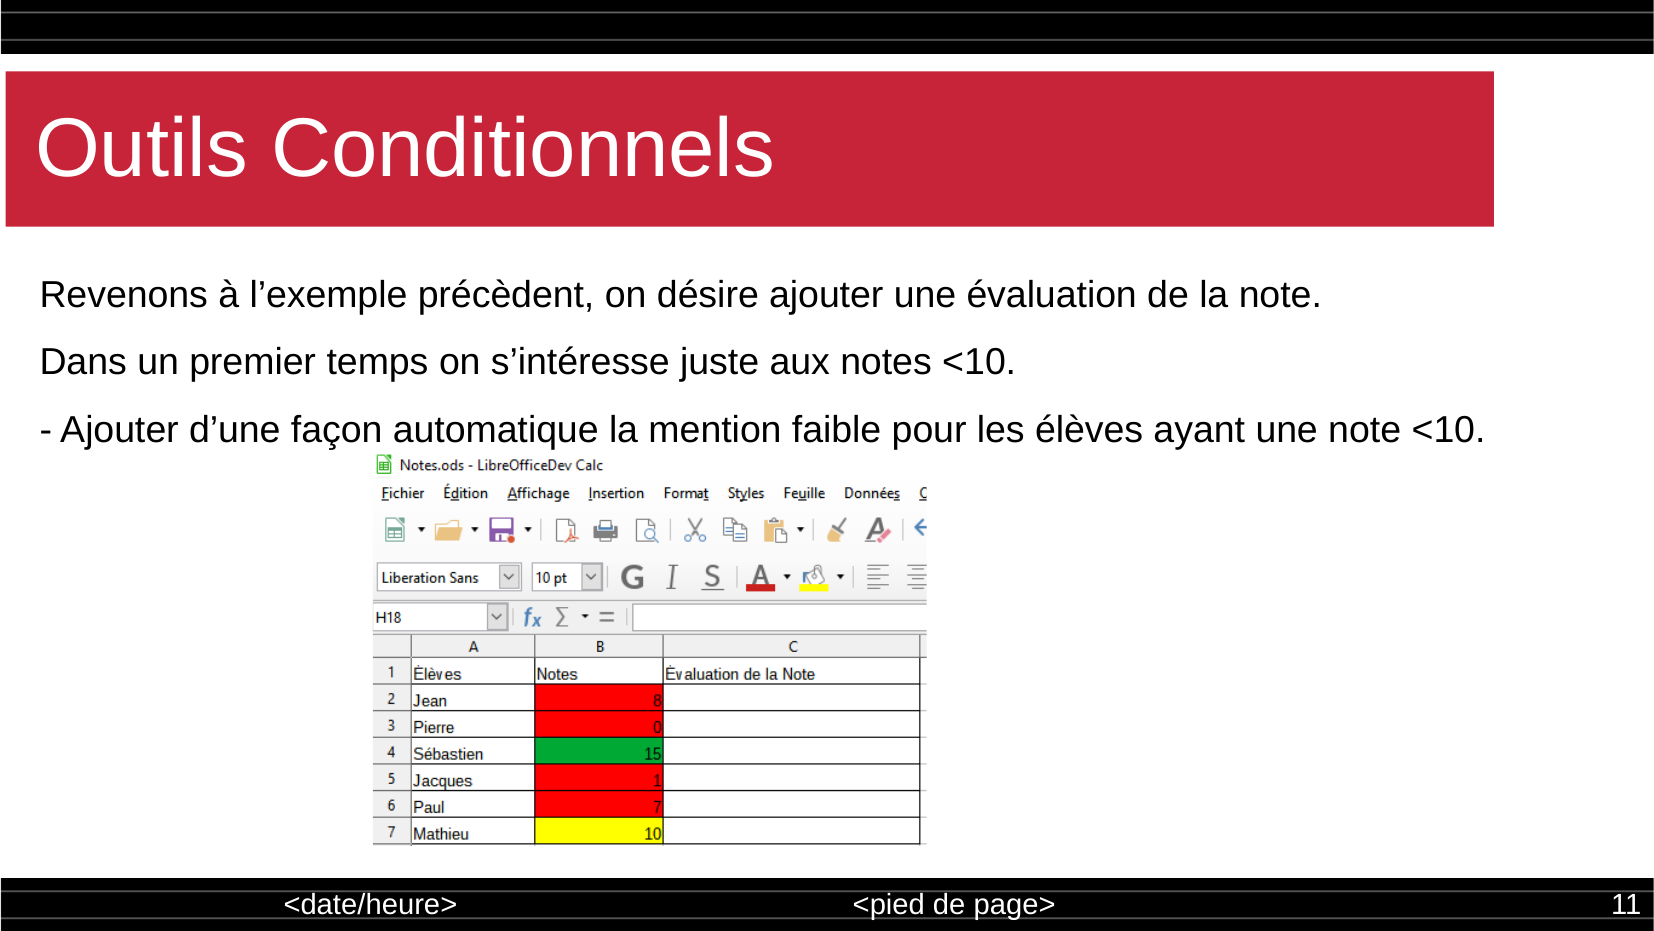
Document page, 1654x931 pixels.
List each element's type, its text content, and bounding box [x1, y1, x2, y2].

picture [0, 0, 1654, 54]
text_box Outils Conditionnels [5, 71, 1494, 227]
text_box Revenons à l’exemple précèdent, on désire ajouter une évaluation de la note. Dans un premier temps on s’intéresse juste aux notes <10. - Ajouter d’une façon automatique la mention faible pour les élèves ayant une note <10. [24, 239, 1546, 458]
picture [372, 458, 927, 846]
picture [0, 878, 1654, 931]
